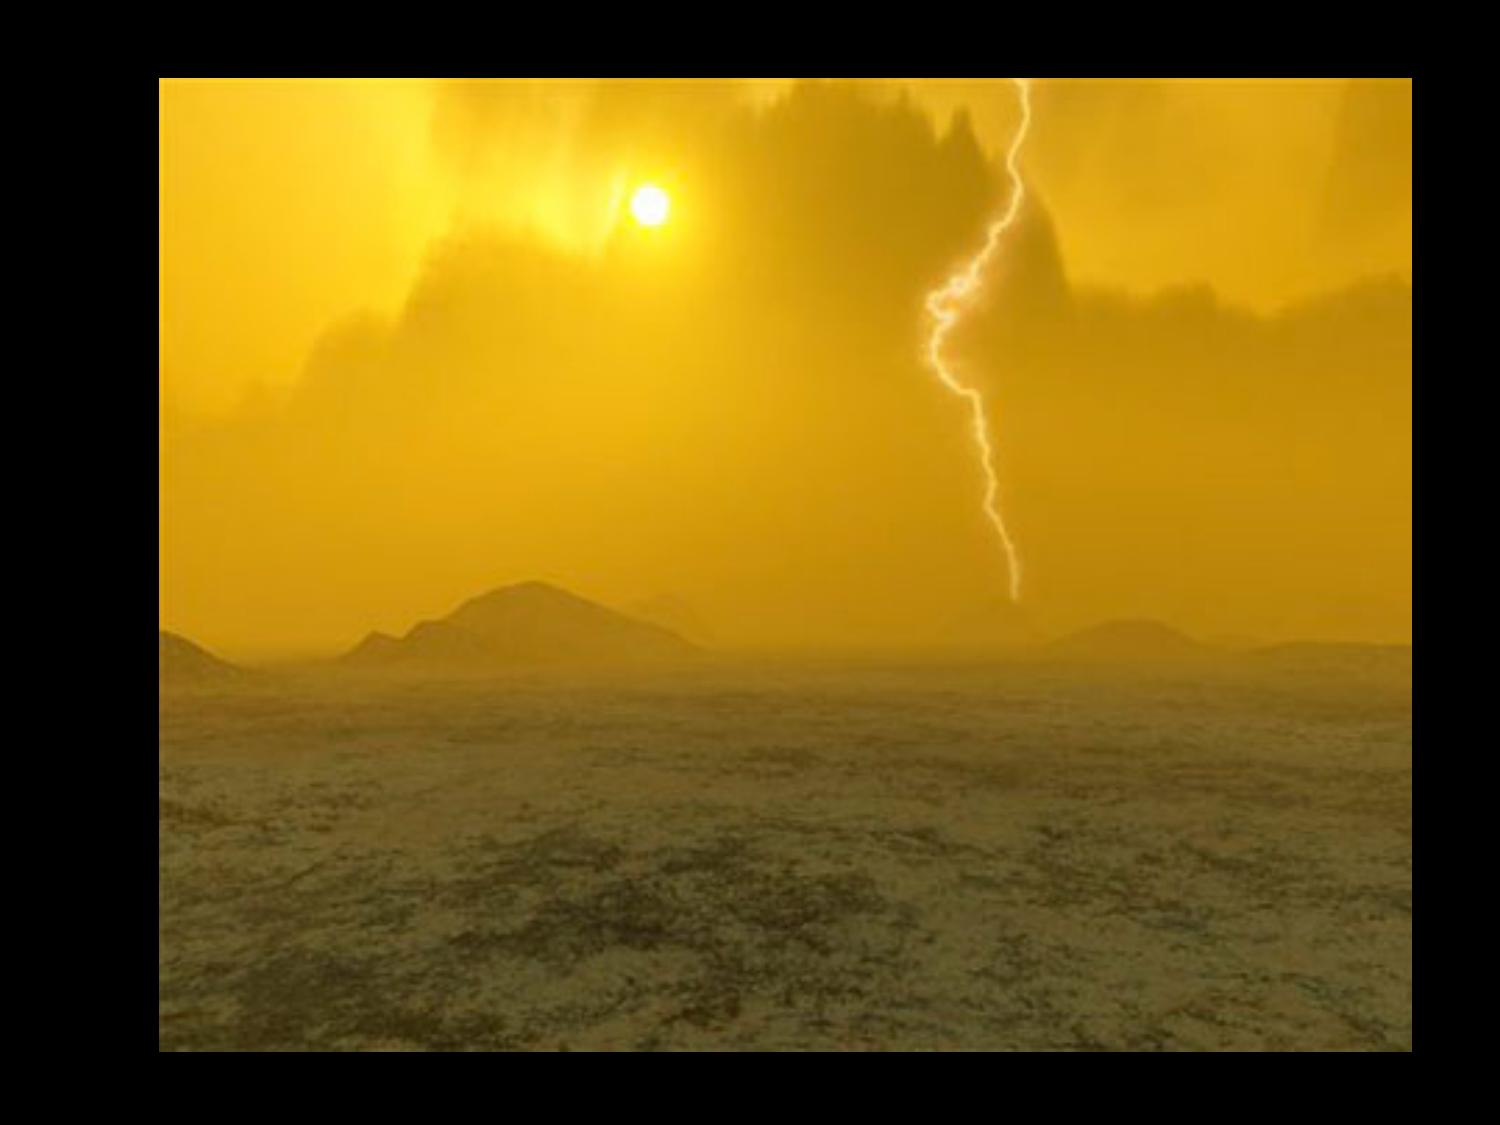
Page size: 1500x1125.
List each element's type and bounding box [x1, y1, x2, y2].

picture [159, 78, 1412, 1053]
